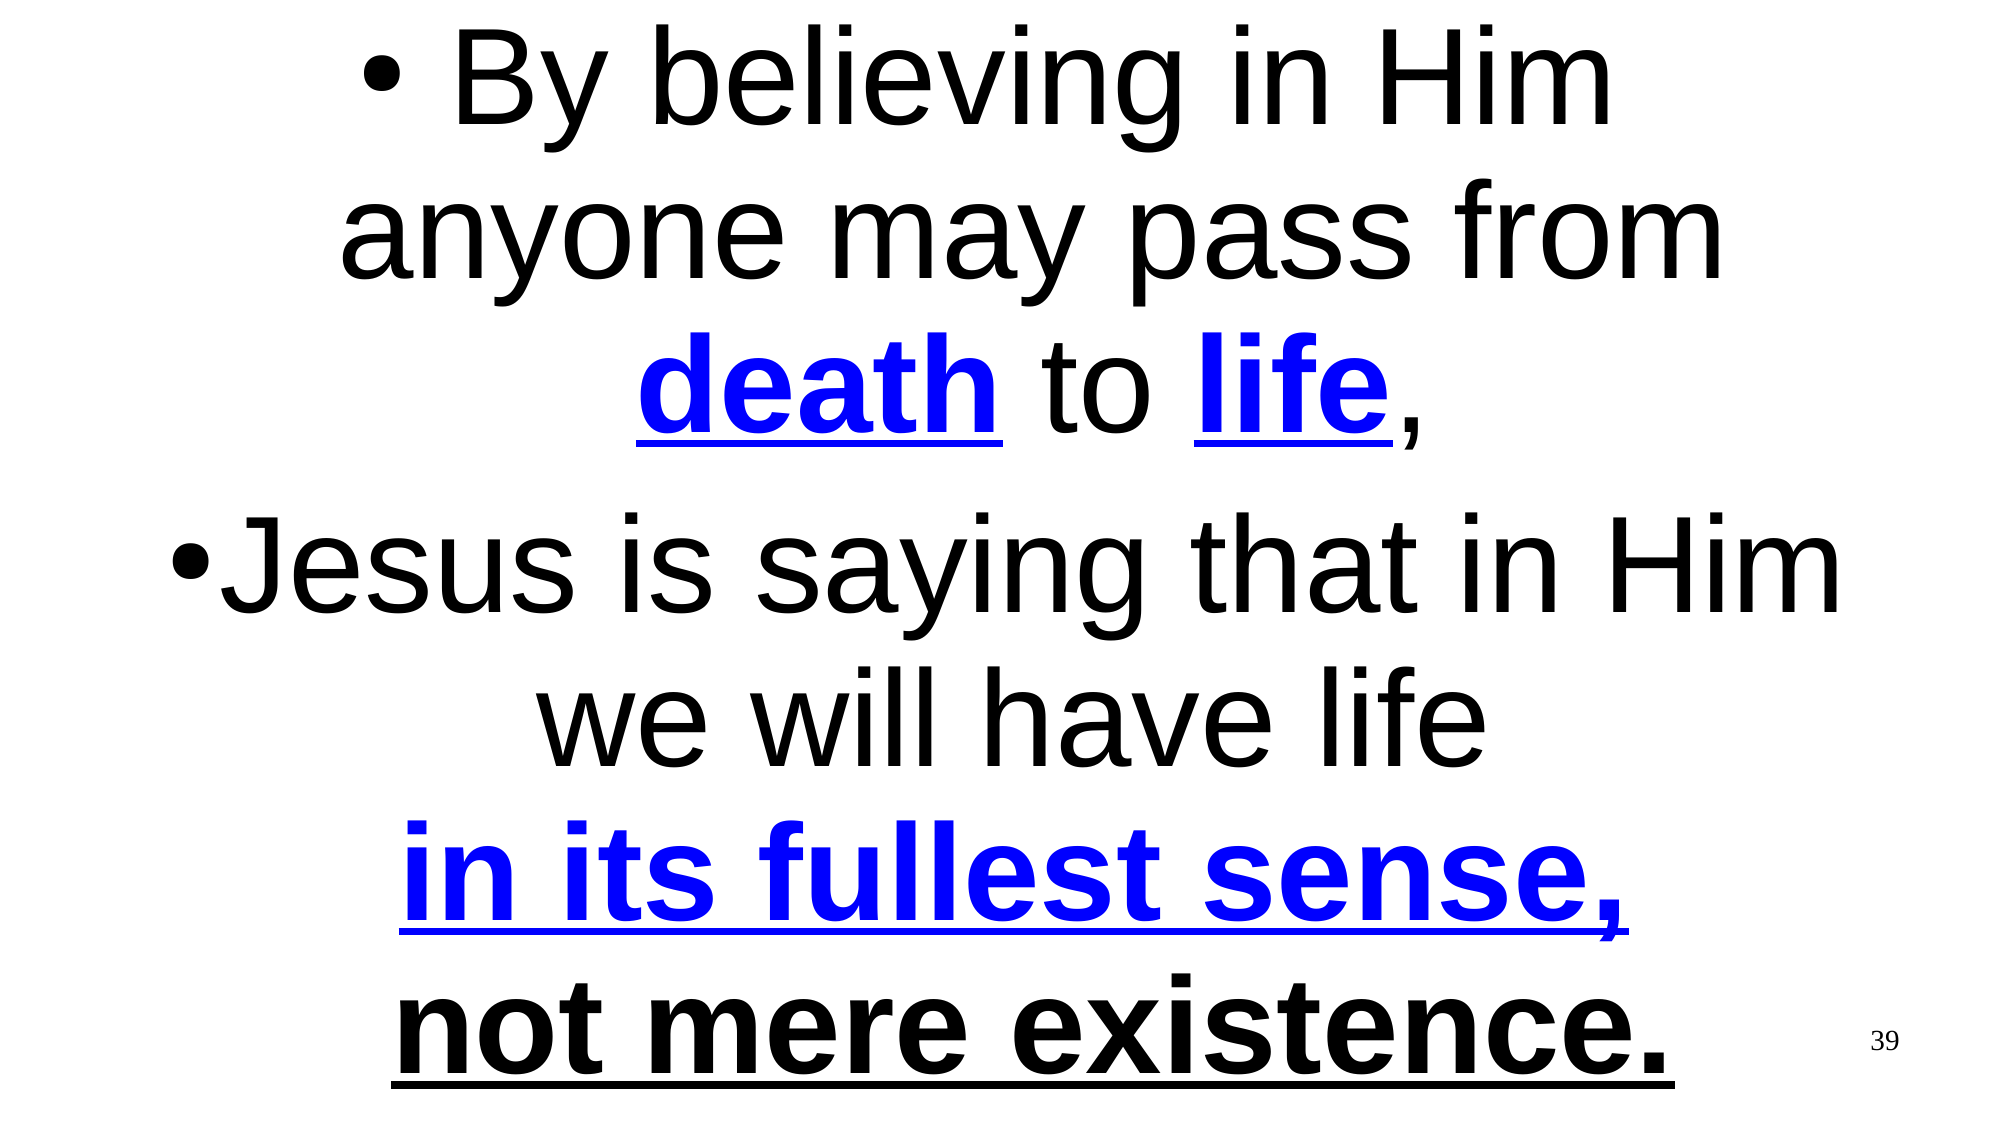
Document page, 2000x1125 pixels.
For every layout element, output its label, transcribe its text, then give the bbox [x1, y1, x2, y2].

list By believing in Him anyone may pass from death to life, Jesus is saying that in Him we will have life in its fullest sense, not mere existence. [0, 0, 1996, 1123]
